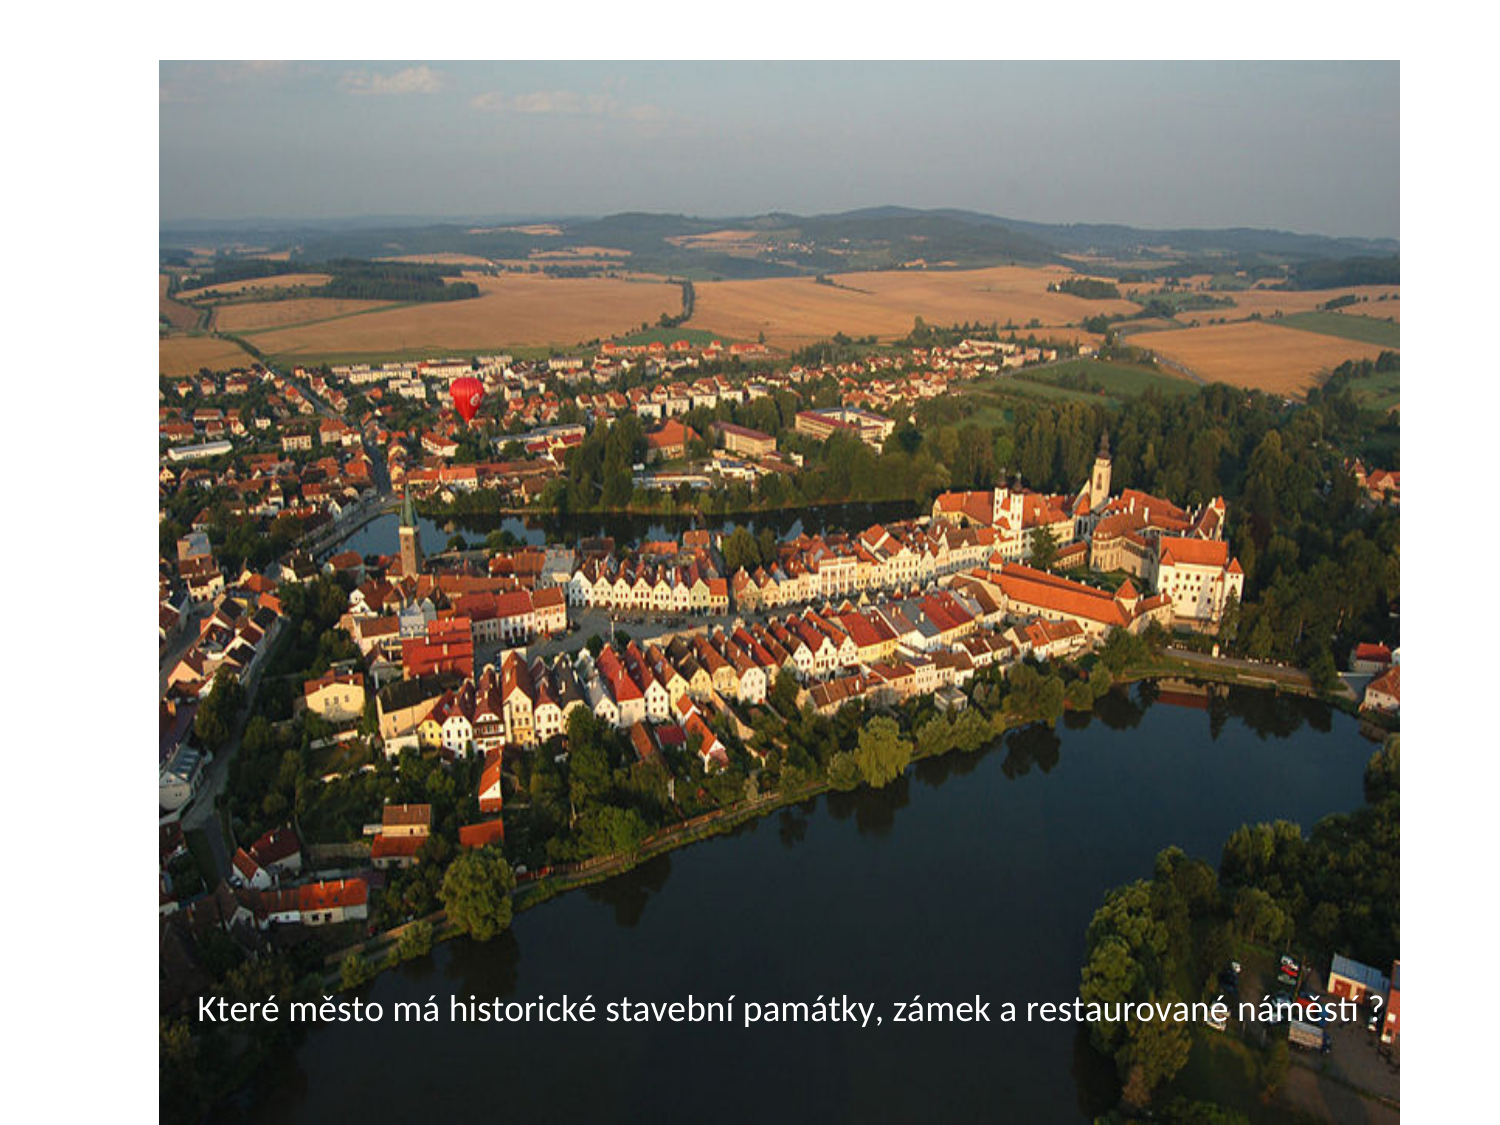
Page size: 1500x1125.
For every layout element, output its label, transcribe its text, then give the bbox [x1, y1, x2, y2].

text_box Které město má historické stavební památky, zámek a restaurované náměstí ? [182, 976, 1402, 1037]
picture [159, 60, 1400, 1125]
